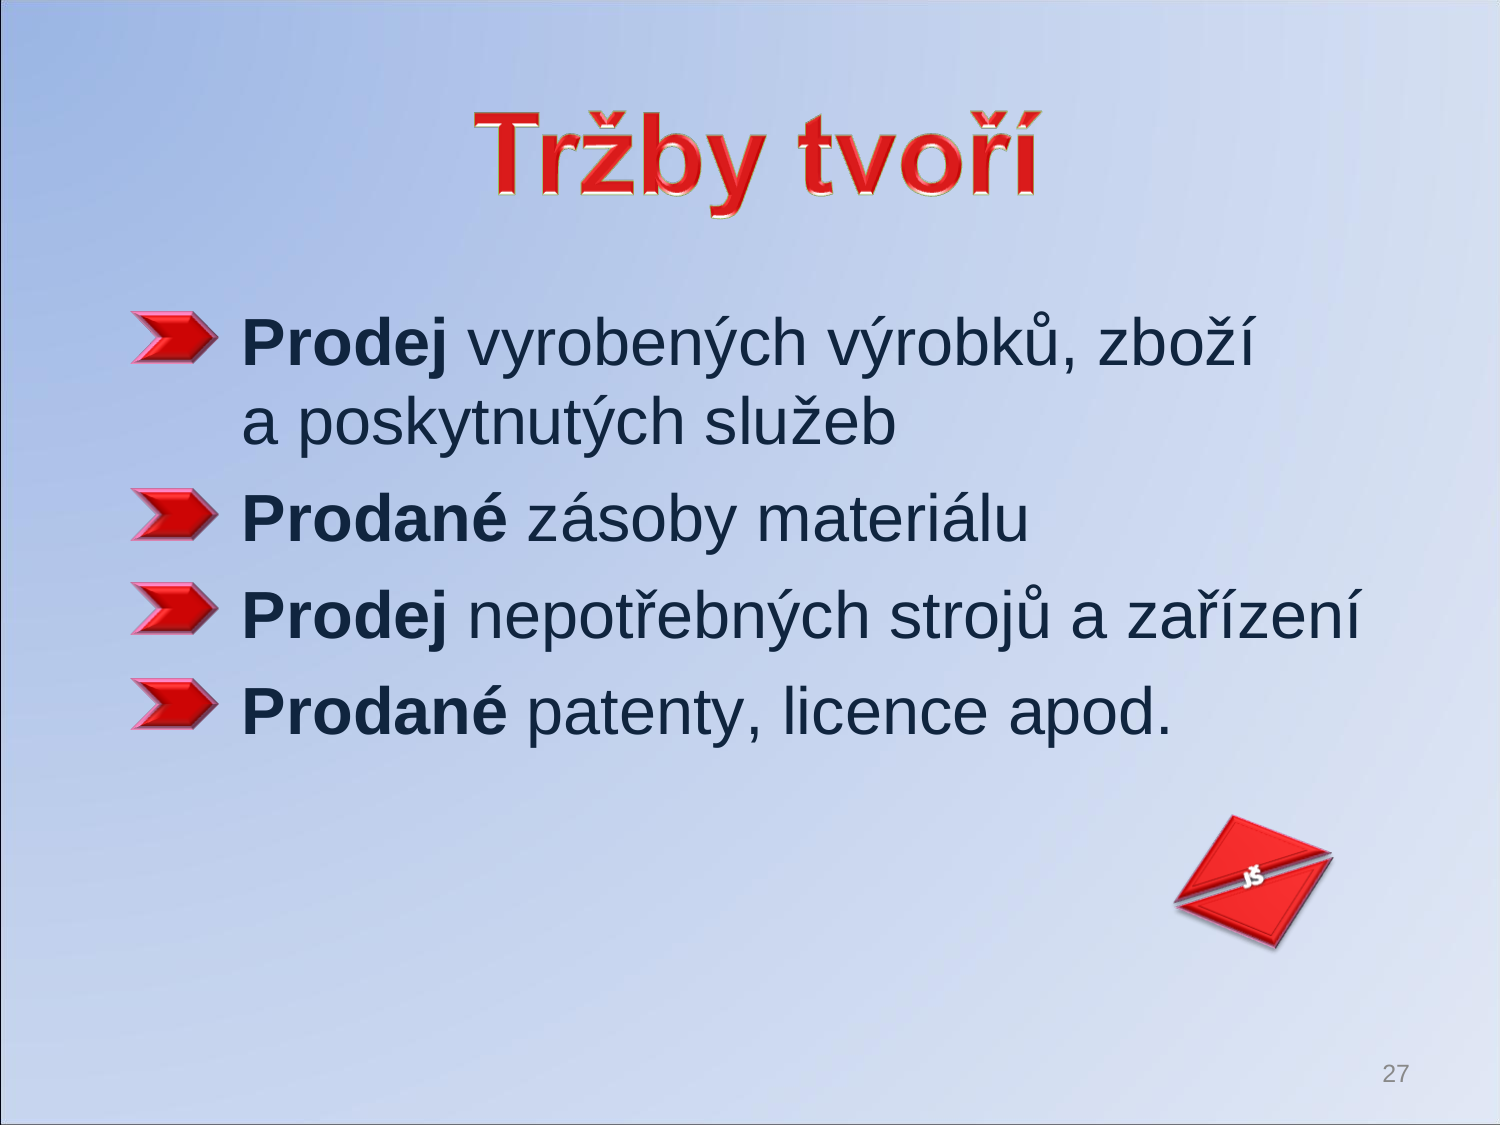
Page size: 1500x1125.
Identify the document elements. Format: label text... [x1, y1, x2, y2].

list Prodej vyrobených výrobků, zboží a poskytnutých služeb Prodané zásoby materiálu Prodej nepotřebných strojů a zařízení Prodané patenty, licence apod. [76, 290, 1427, 853]
text_box <číslo> [1074, 1042, 1426, 1103]
picture [0, 0, 1500, 1125]
